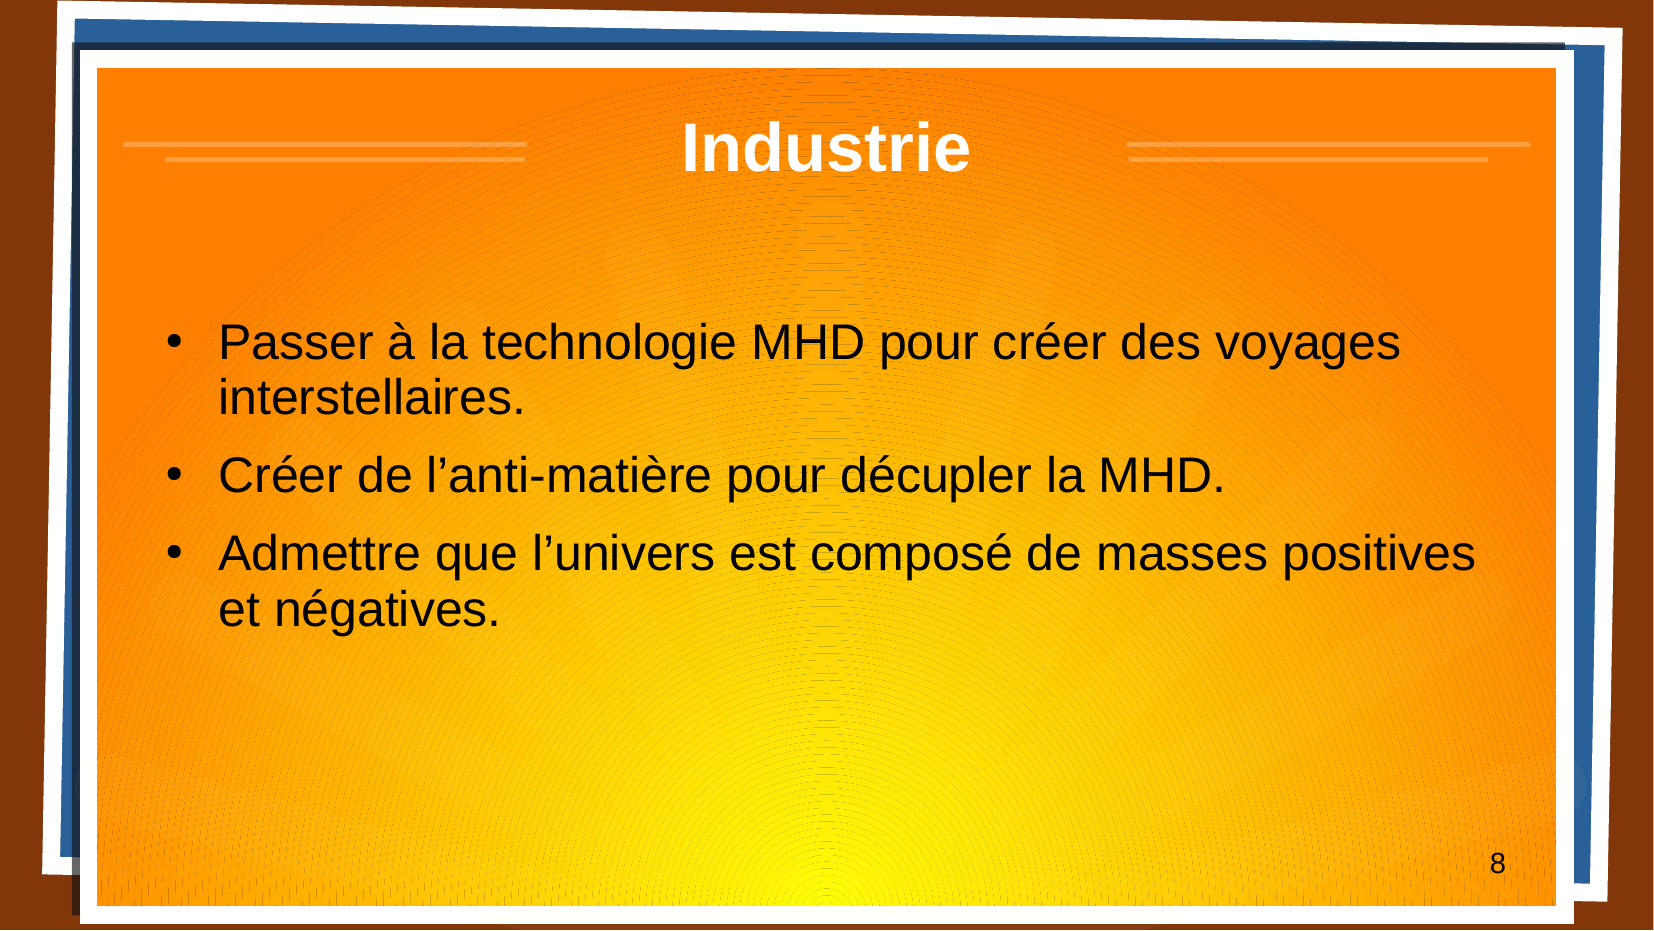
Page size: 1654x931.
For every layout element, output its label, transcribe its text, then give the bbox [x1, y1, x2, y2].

title Industrie [531, 73, 1123, 222]
list Passer à la technologie MHD pour créer des voyages interstellaires. Créer de l’anti-matière pour décupler la MHD. Admettre que l’univers est composé de masses positives et négatives. [147, 236, 1506, 827]
